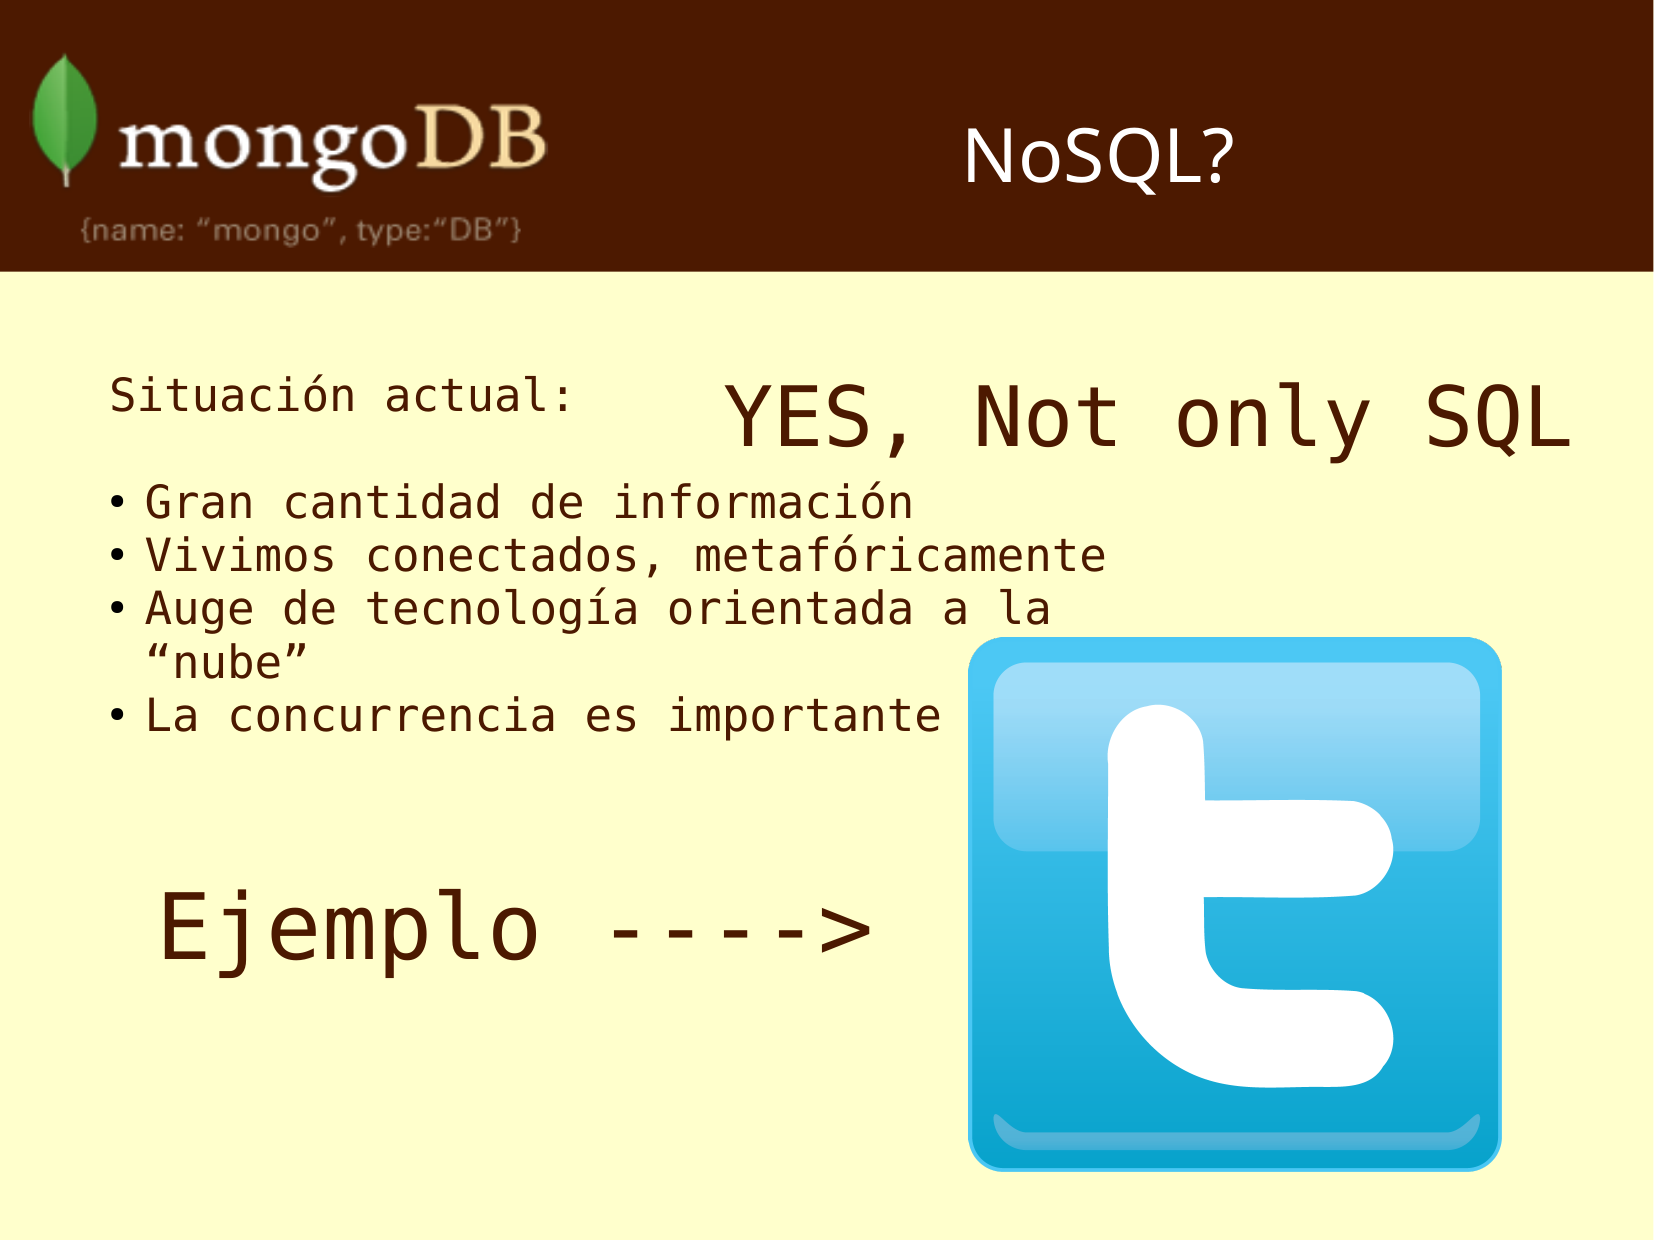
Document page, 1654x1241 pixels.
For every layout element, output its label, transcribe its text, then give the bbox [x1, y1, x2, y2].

text_box Ejemplo ----> [141, 866, 910, 989]
picture [23, 47, 558, 255]
text_box YES, Not only SQL [1217, 361, 1595, 474]
title NoSQL? [625, 49, 1571, 257]
text_box [0, 0, 1654, 272]
text_box Situación actual: Gran cantidad de información Vivimos conectados, metafóricamente Auge de tecnología orientada a la “nube” La concurrencia es importante [94, 361, 1217, 750]
picture [968, 637, 1502, 1172]
